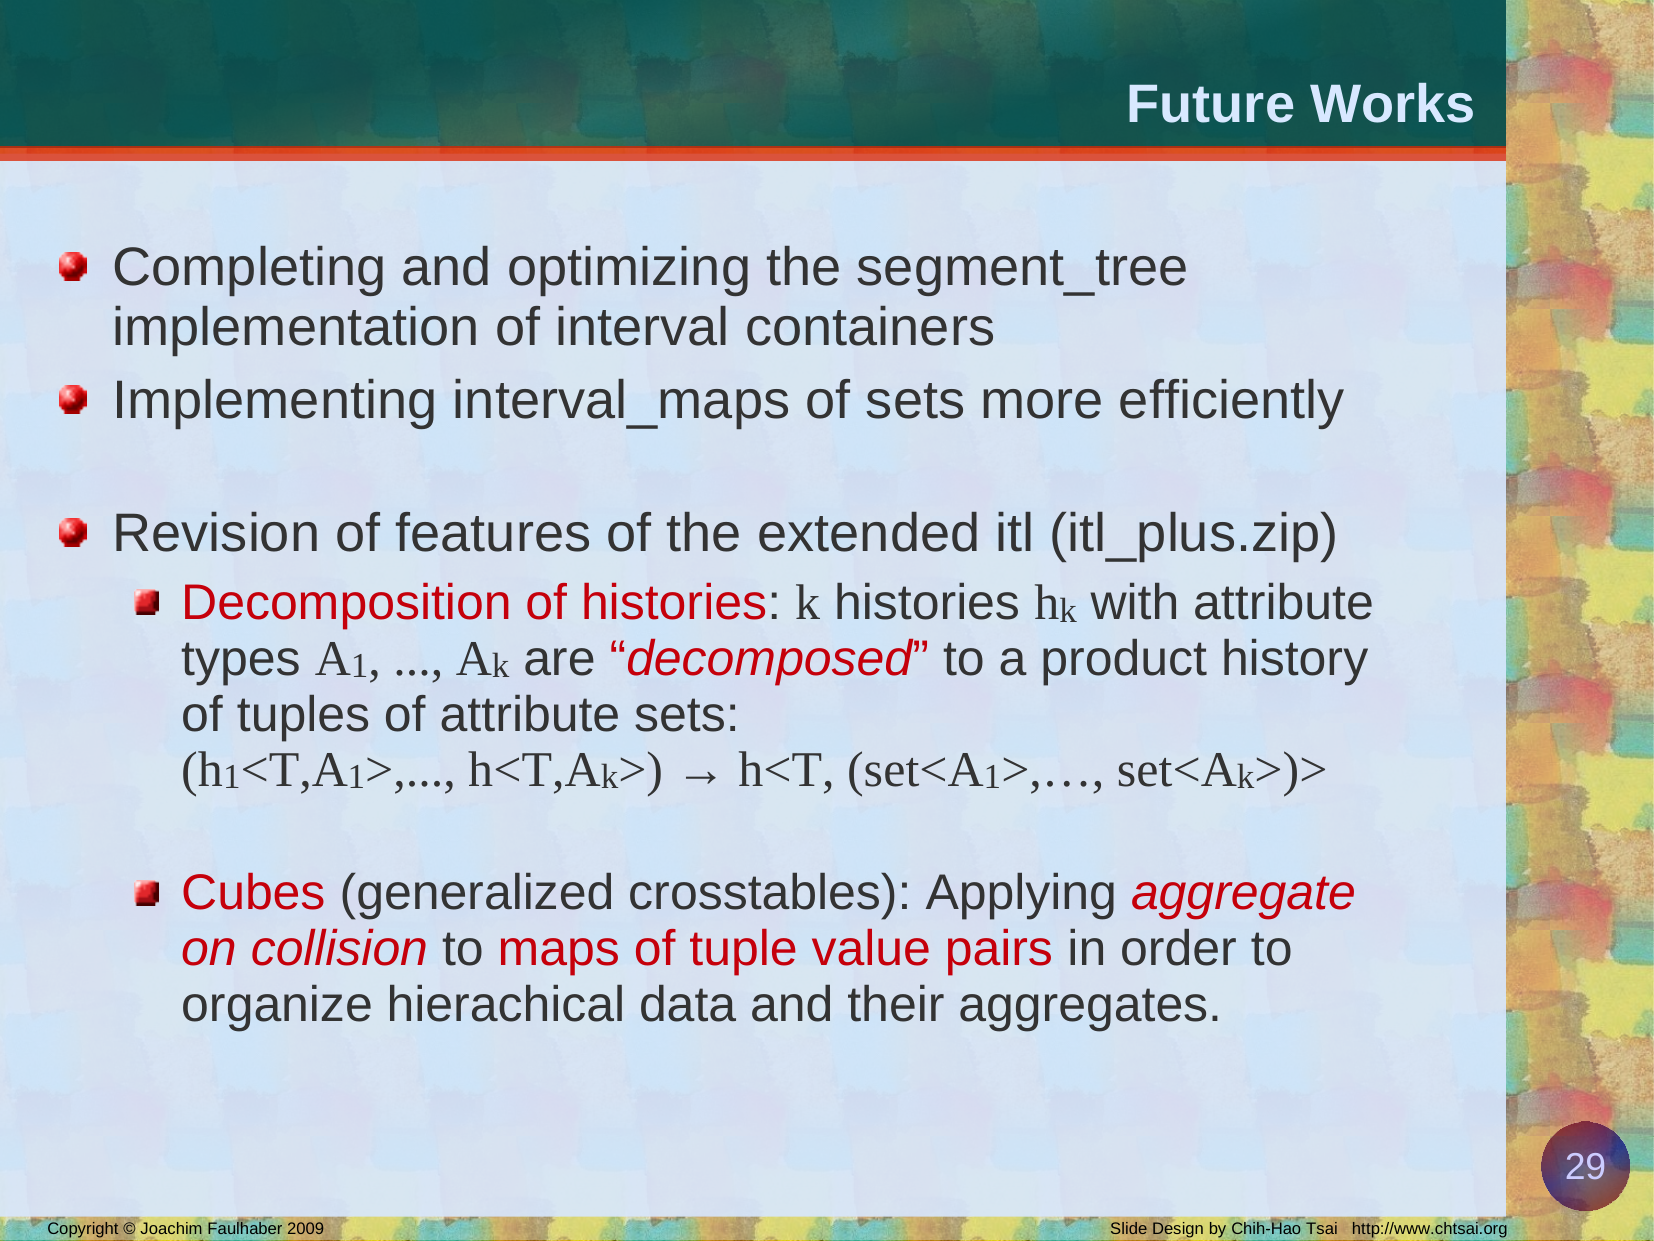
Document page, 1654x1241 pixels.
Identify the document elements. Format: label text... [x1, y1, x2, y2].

list Completing and optimizing the segment_tree implementation of interval containers Implementing interval_maps of sets more efficiently Revision of features of the extended itl (itl_plus.zip) Decomposition of histories: k histories hk with attribute types A1, ..., Ak are “decomposed” to a product history of tuples of attribute sets: (h1<T,A1>,..., h<T,Ak>) → h<T, (set<A1>,…, set<Ak>)> Cubes (generalized crosstables): Applying aggregate on collision to maps of tuple value pairs in order to organize hierachical data and their aggregates. [59, 236, 1418, 1182]
title Future Works [29, 59, 1477, 148]
